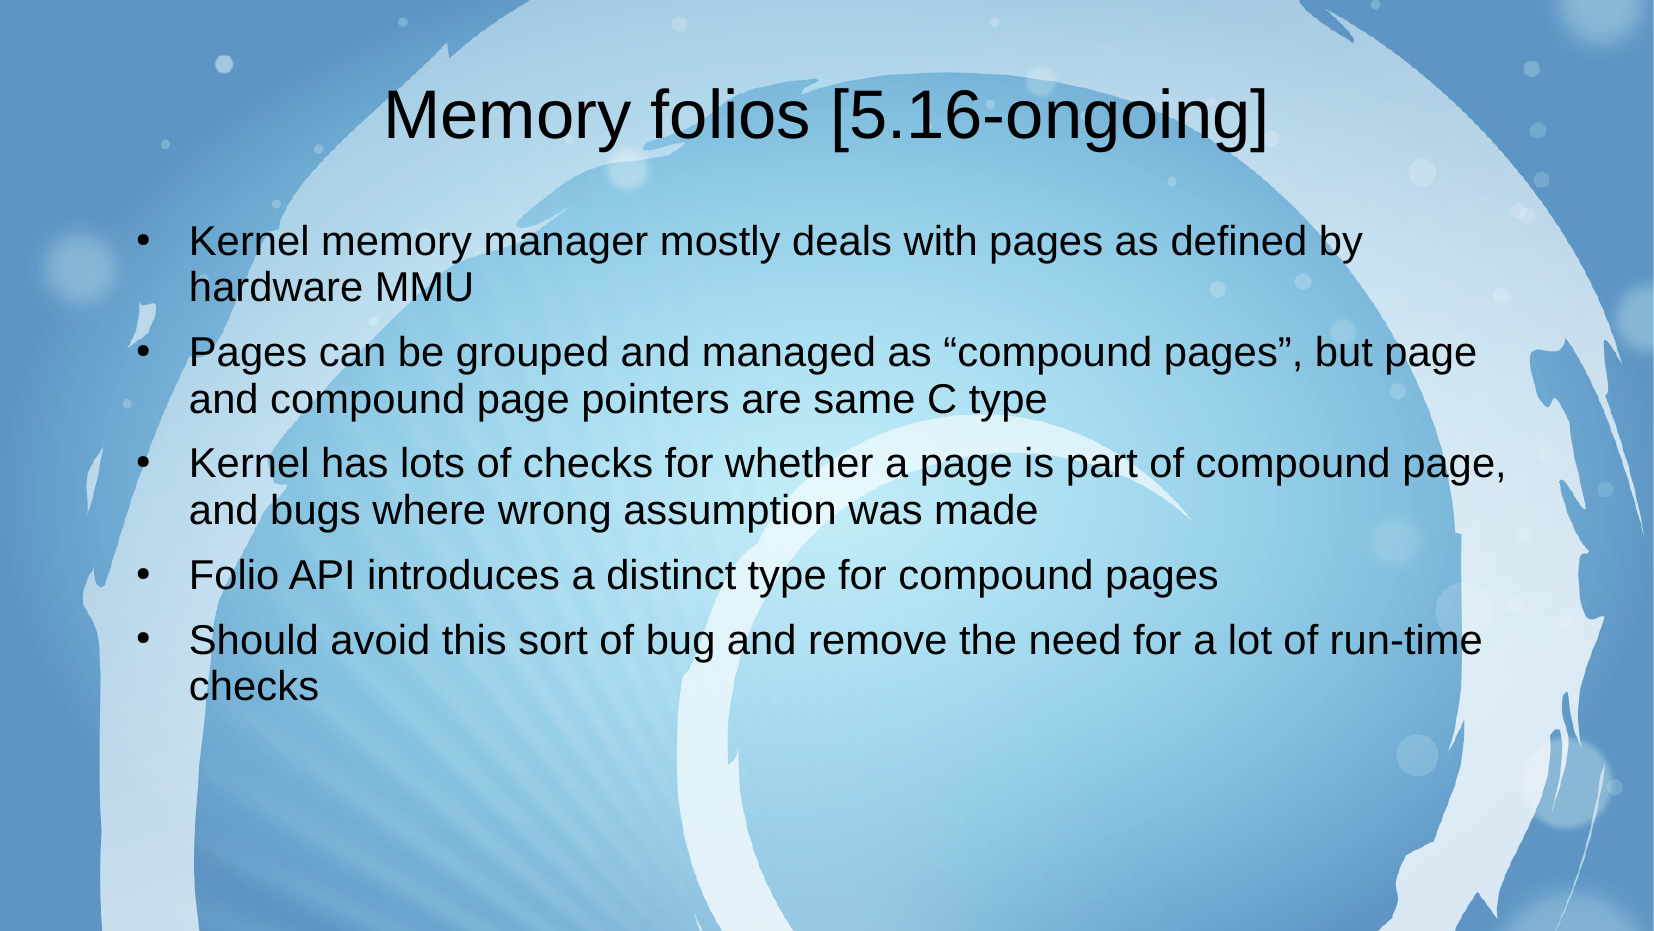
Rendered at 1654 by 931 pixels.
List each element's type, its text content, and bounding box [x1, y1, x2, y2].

list Kernel memory manager mostly deals with pages as defined by hardware MMU Pages can be grouped and managed as “compound pages”, but page and compound page pointers are same C type Kernel has lots of checks for whether a page is part of compound page, and bugs where wrong assumption was made Folio API introduces a distinct type for compound pages Should avoid this sort of bug and remove the need for a lot of run-time checks [118, 217, 1536, 832]
picture [0, 0, 1654, 931]
title Memory folios [5.16-ongoing] [118, 37, 1536, 193]
